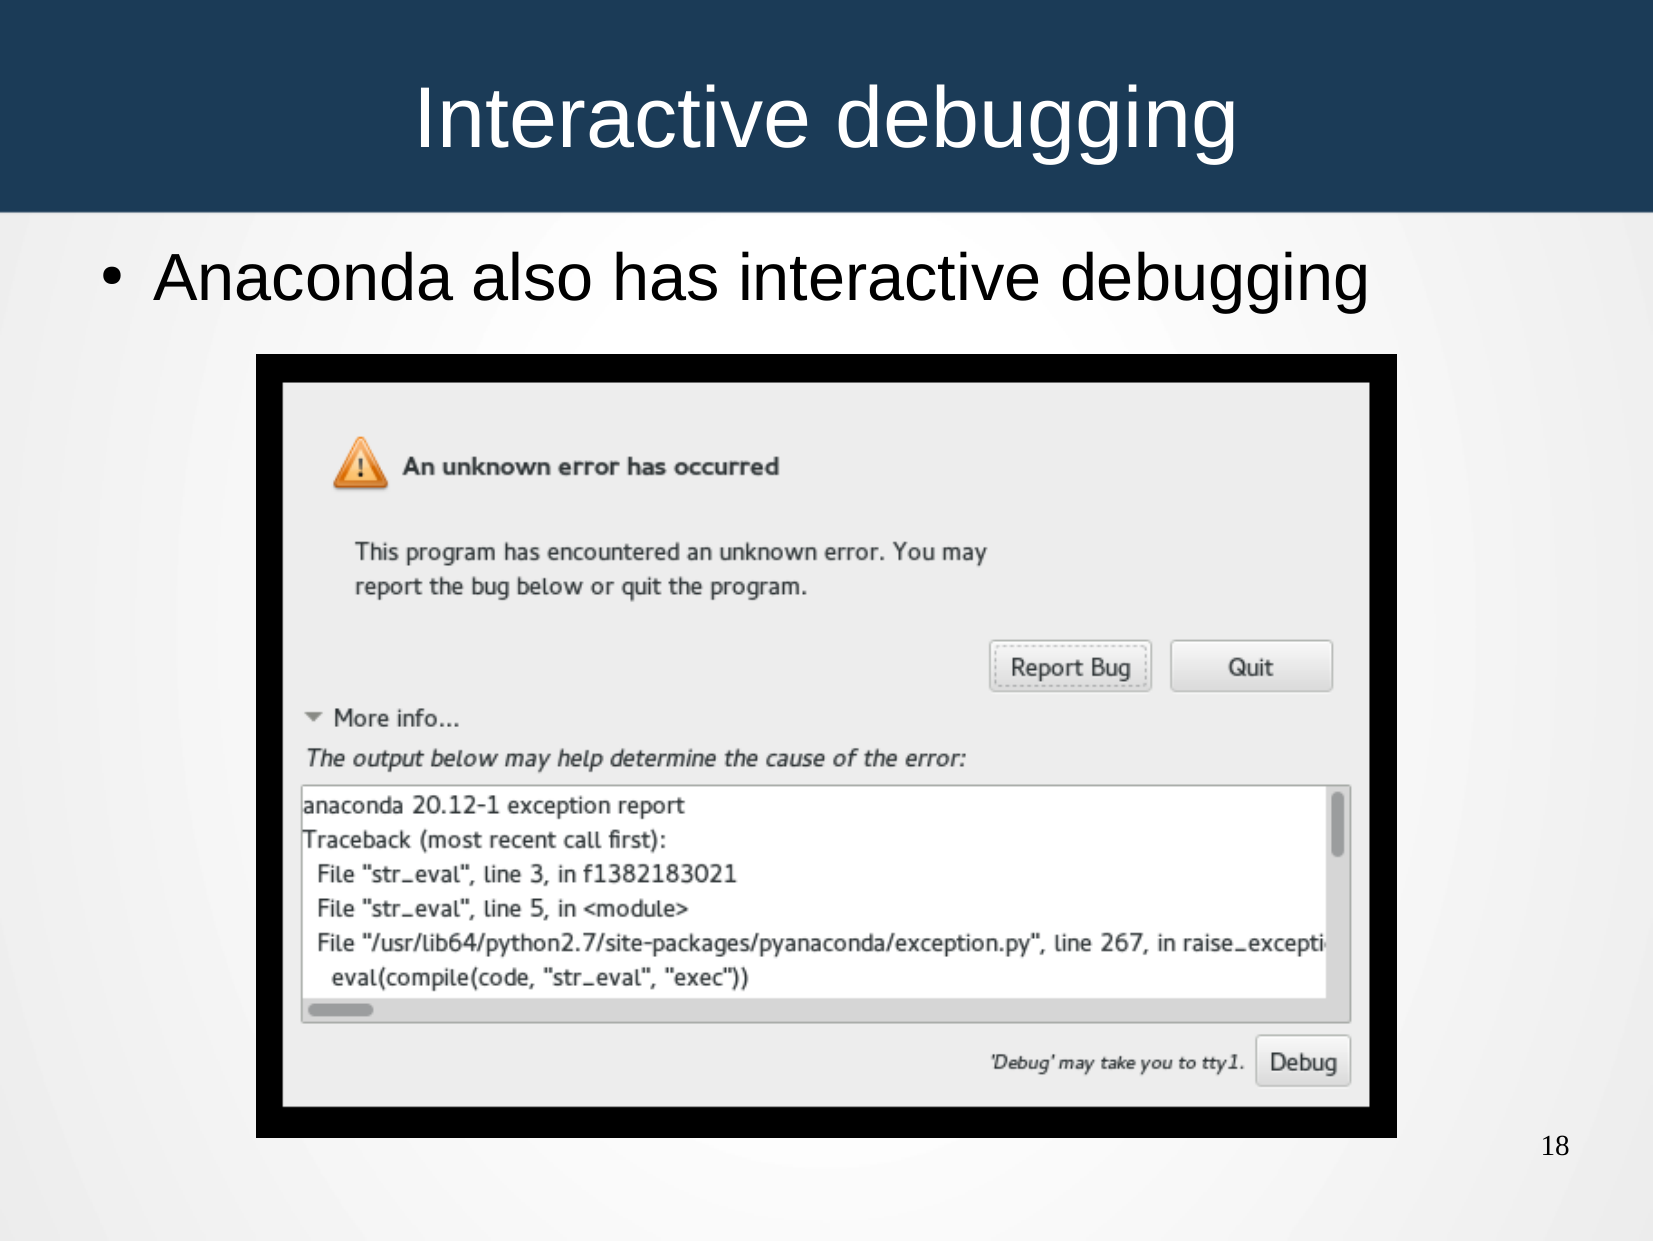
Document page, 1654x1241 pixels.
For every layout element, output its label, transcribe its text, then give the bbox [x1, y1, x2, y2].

list Anaconda also has interactive debugging [82, 240, 1571, 960]
picture [0, 0, 1653, 1241]
title Interactive debugging [82, 47, 1571, 189]
